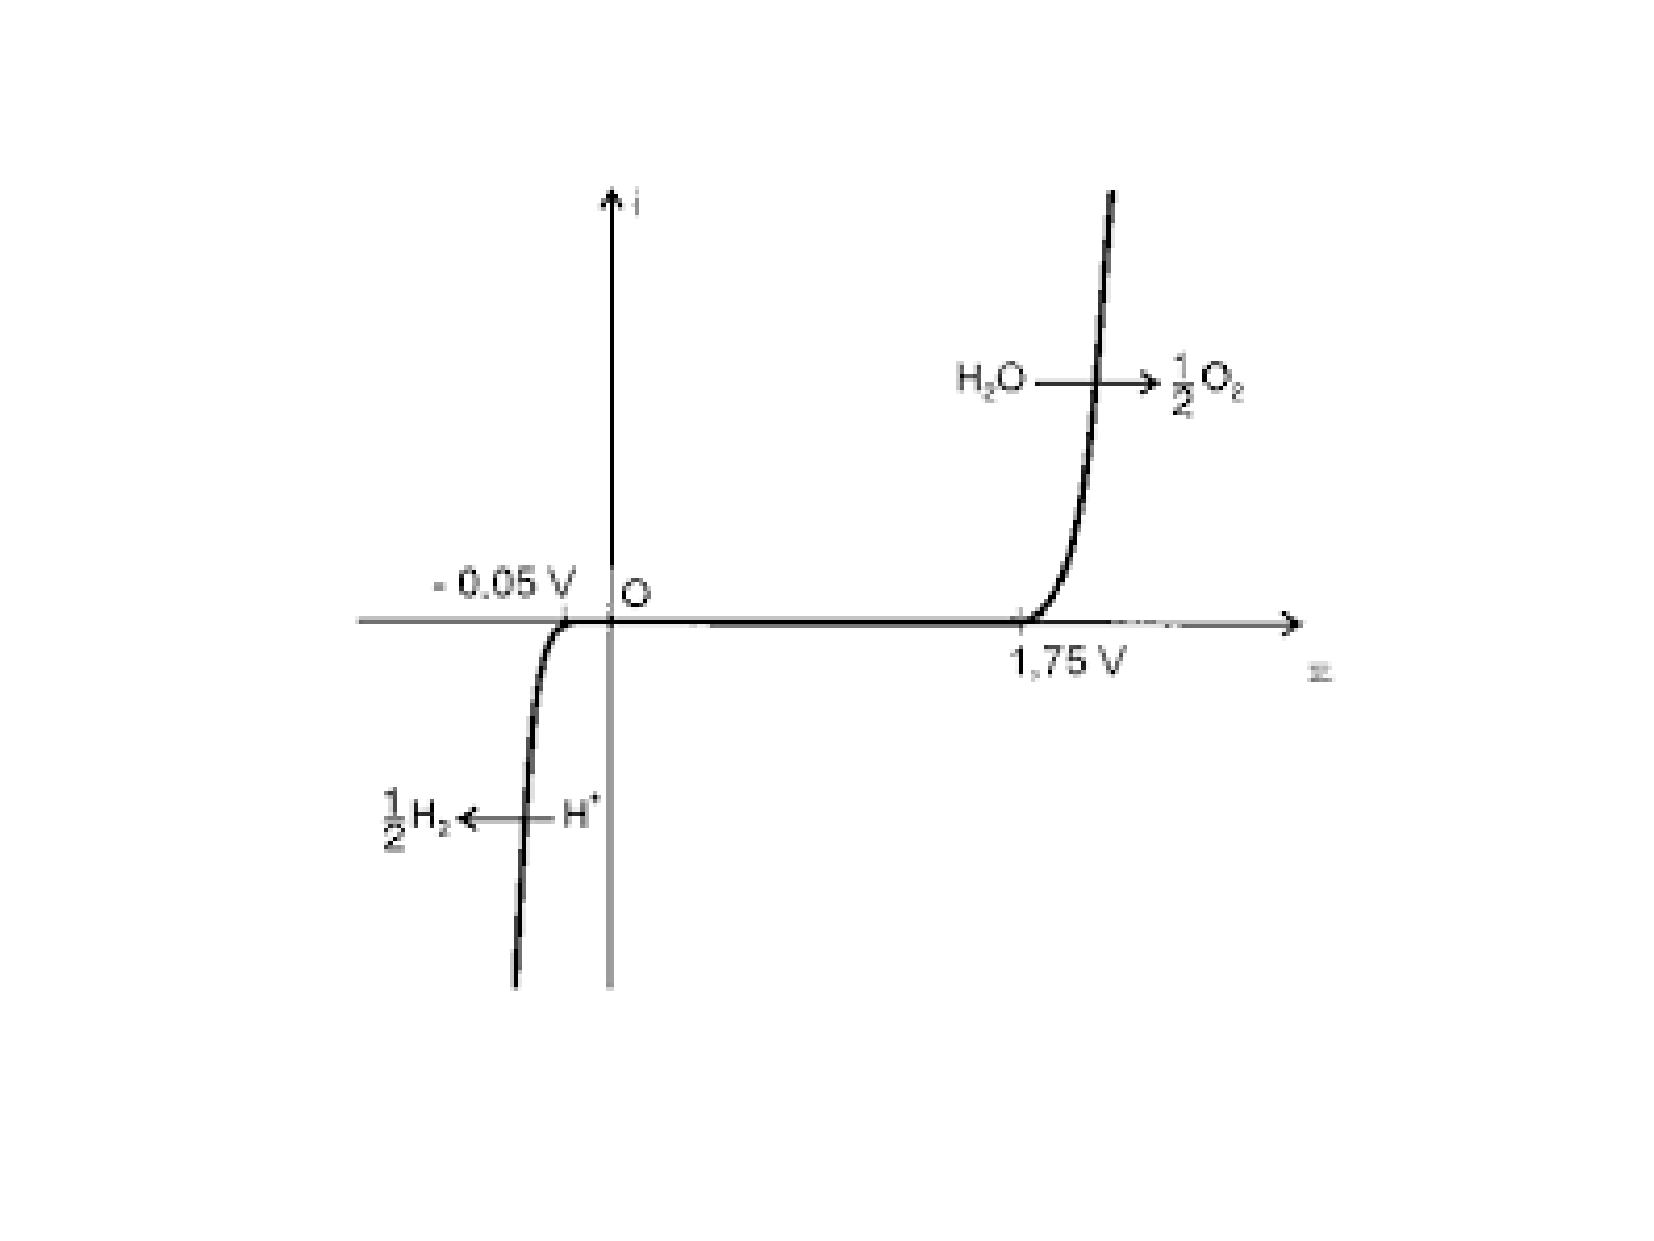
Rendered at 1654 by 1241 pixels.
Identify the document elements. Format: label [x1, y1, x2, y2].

picture [318, 153, 1349, 1004]
